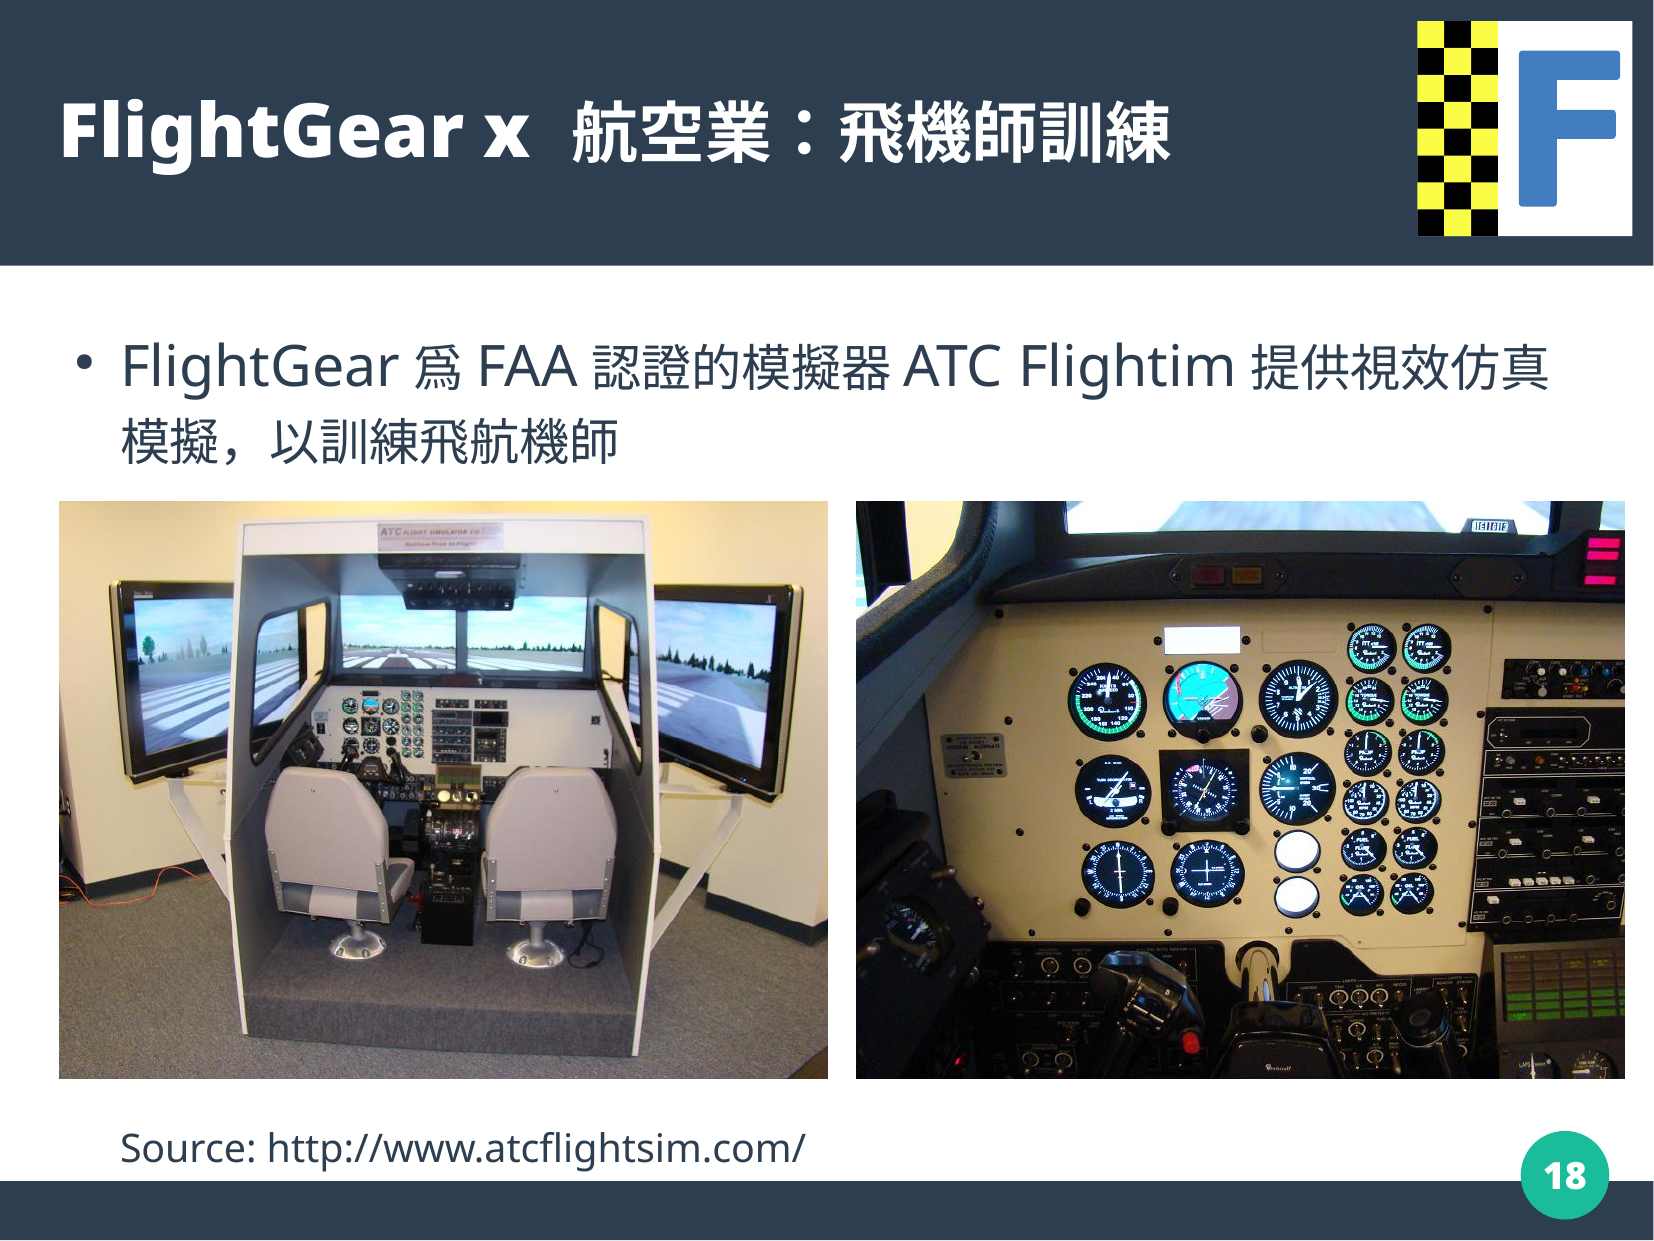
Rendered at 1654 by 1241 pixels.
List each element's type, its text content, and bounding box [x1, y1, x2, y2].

picture [856, 501, 1625, 1079]
title FlightGear x 航空業：飛機師訓練 [59, 49, 1595, 207]
picture [59, 501, 828, 1079]
list FlightGear爲FAA認證的模擬器ATC Flightim提供視效仿真模擬，以訓練飛航機師 Source: http://www.atcflightsim.com/ [59, 324, 1595, 1182]
